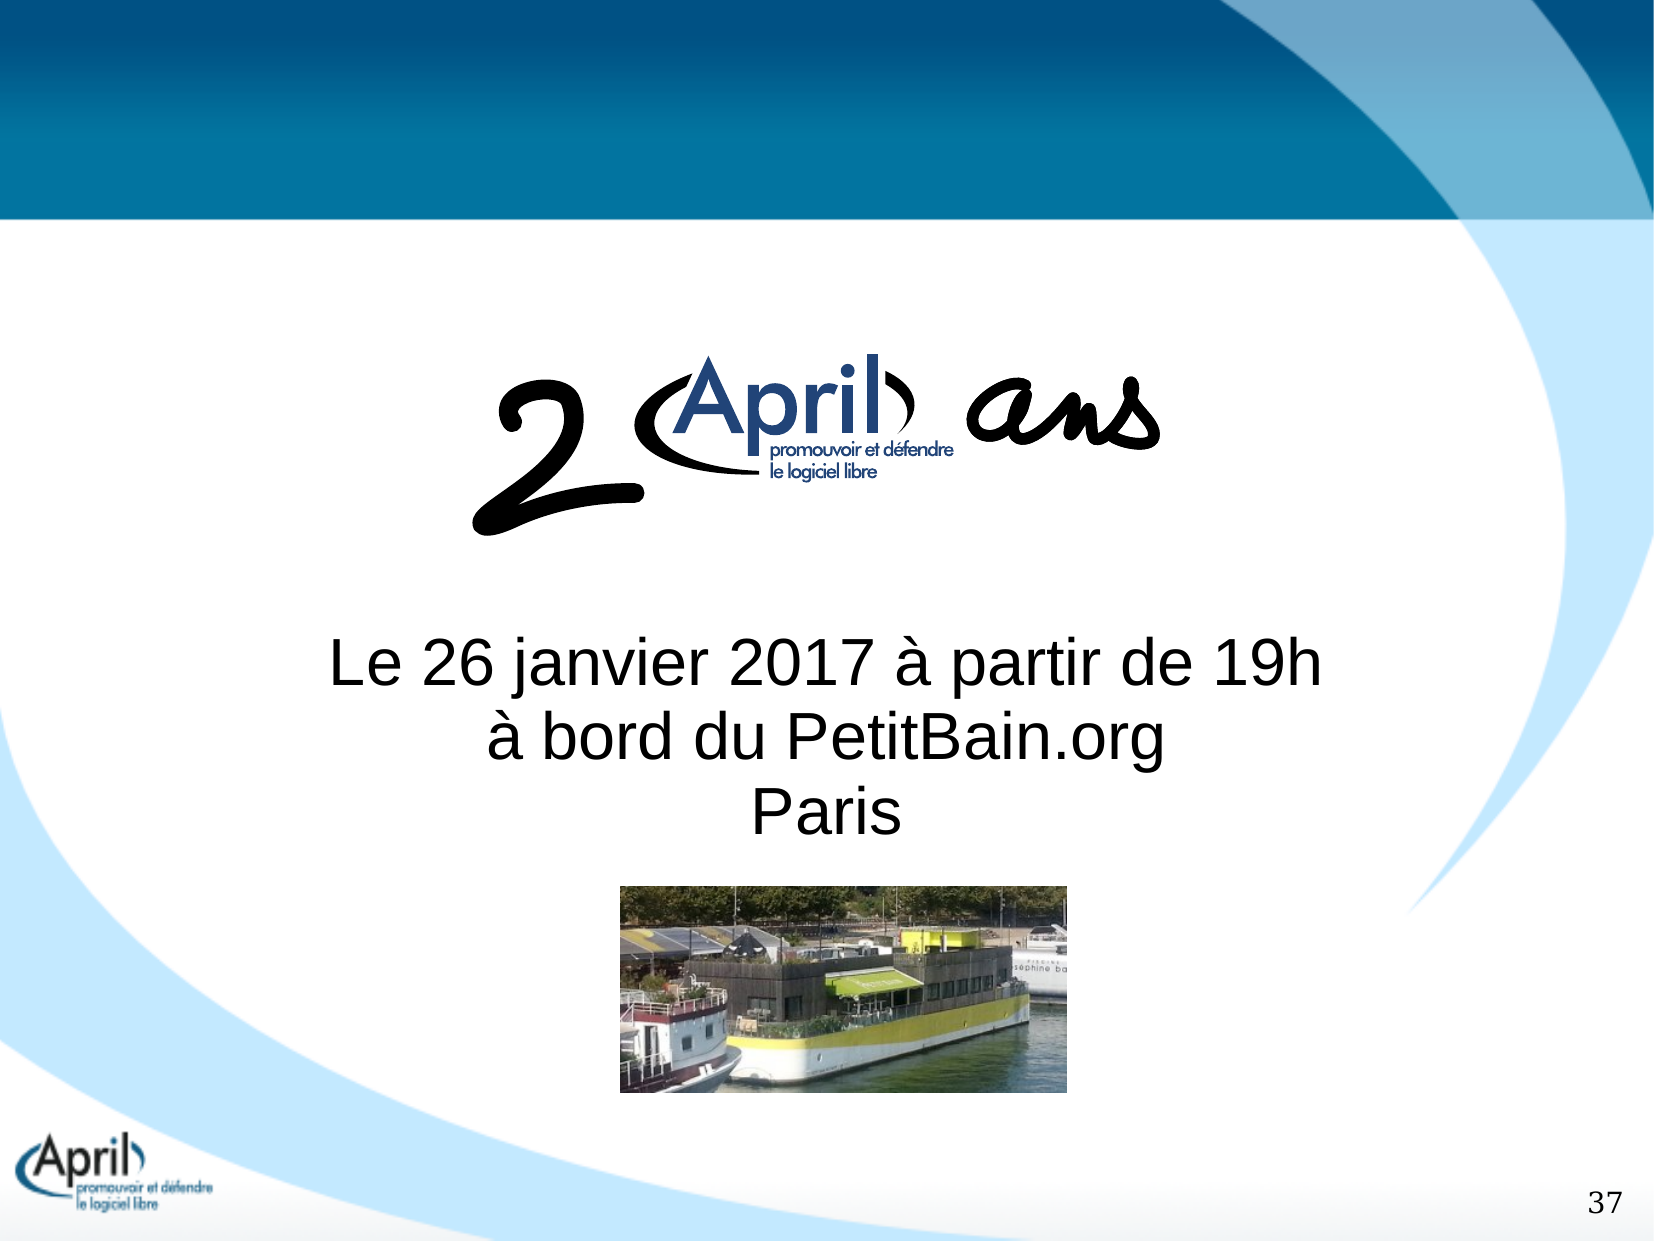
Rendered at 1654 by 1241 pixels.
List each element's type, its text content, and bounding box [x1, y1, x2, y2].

picture [0, 0, 1654, 1241]
subtitle Le 26 janvier 2017 à partir de 19h à bord du PetitBain.org Paris [82, 290, 1571, 1109]
